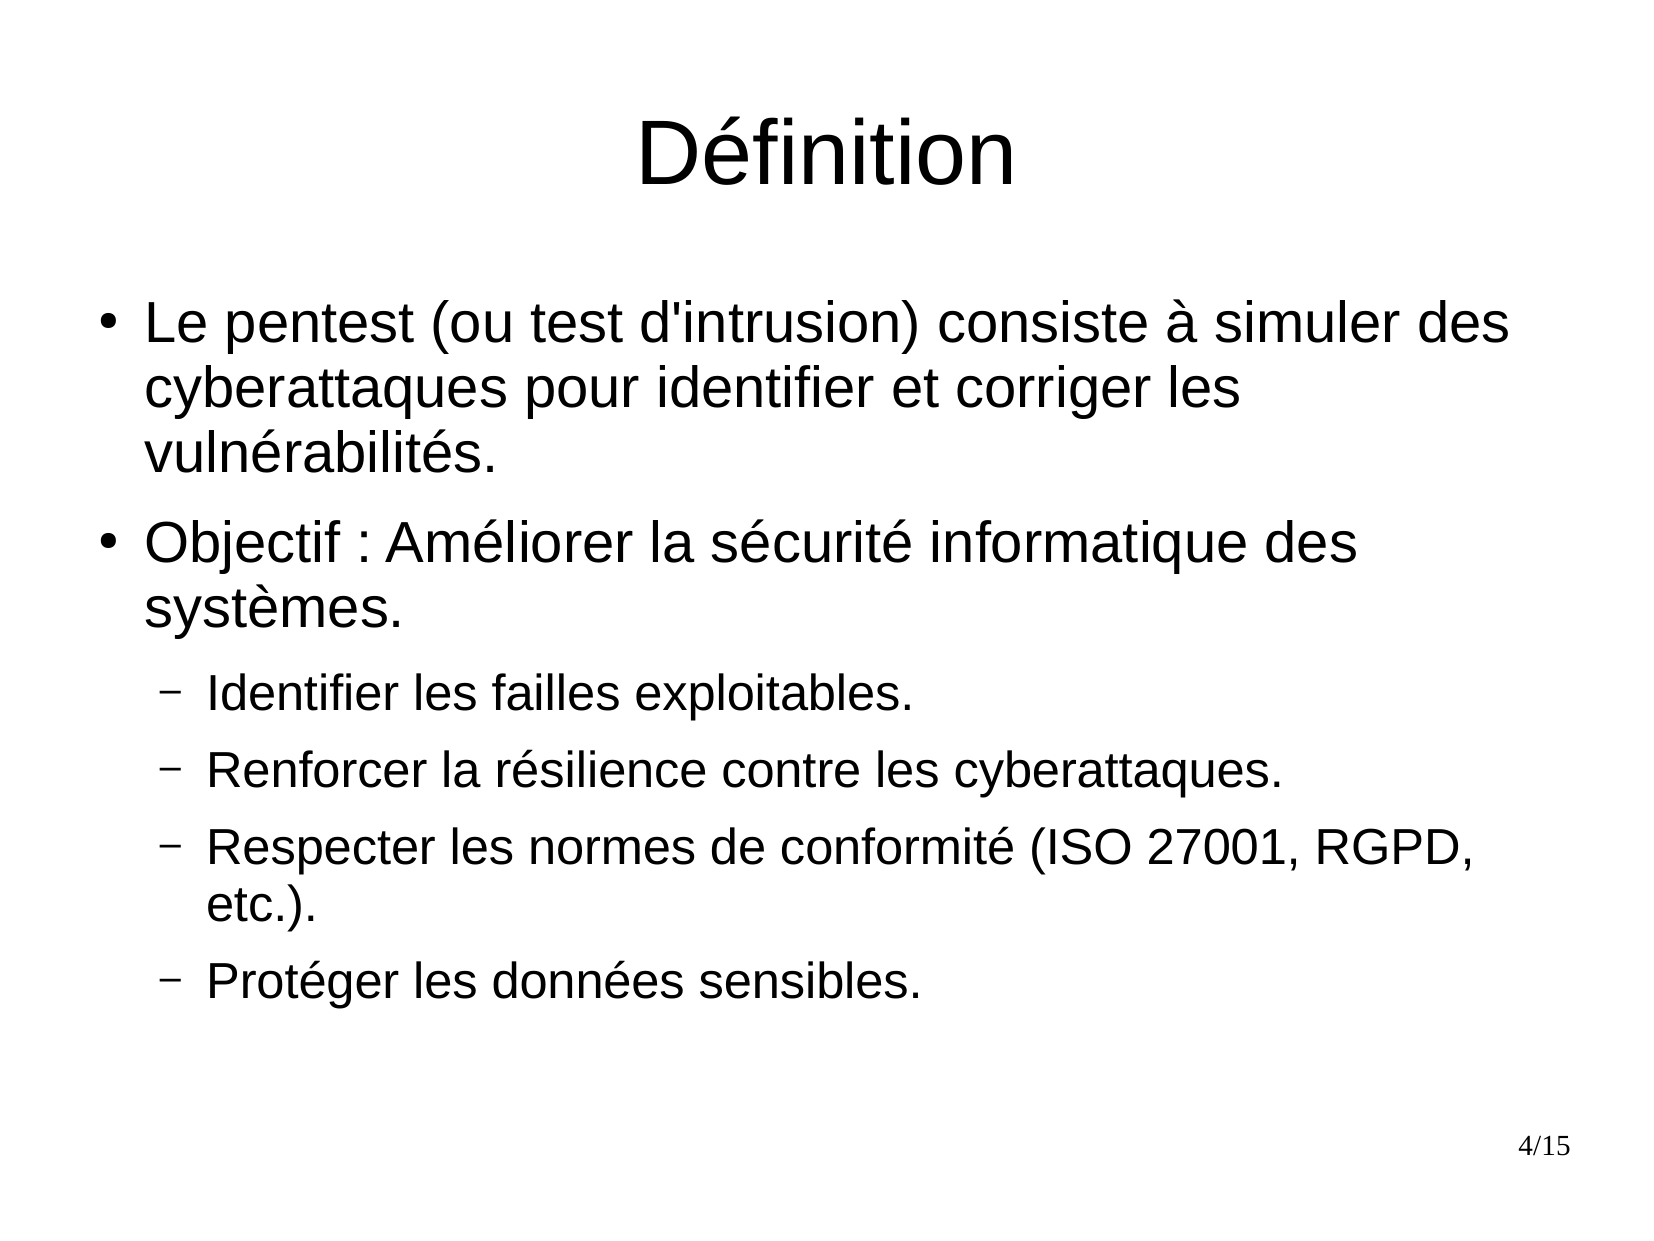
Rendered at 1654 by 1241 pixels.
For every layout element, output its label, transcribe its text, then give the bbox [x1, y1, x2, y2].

list Le pentest (ou test d'intrusion) consiste à simuler des cyberattaques pour identifier et corriger les vulnérabilités. Objectif : Améliorer la sécurité informatique des systèmes. Identifier les failles exploitables. Renforcer la résilience contre les cyberattaques. Respecter les normes de conformité (ISO 27001, RGPD, etc.). Protéger les données sensibles. [82, 290, 1538, 1010]
title Définition [82, 49, 1571, 257]
